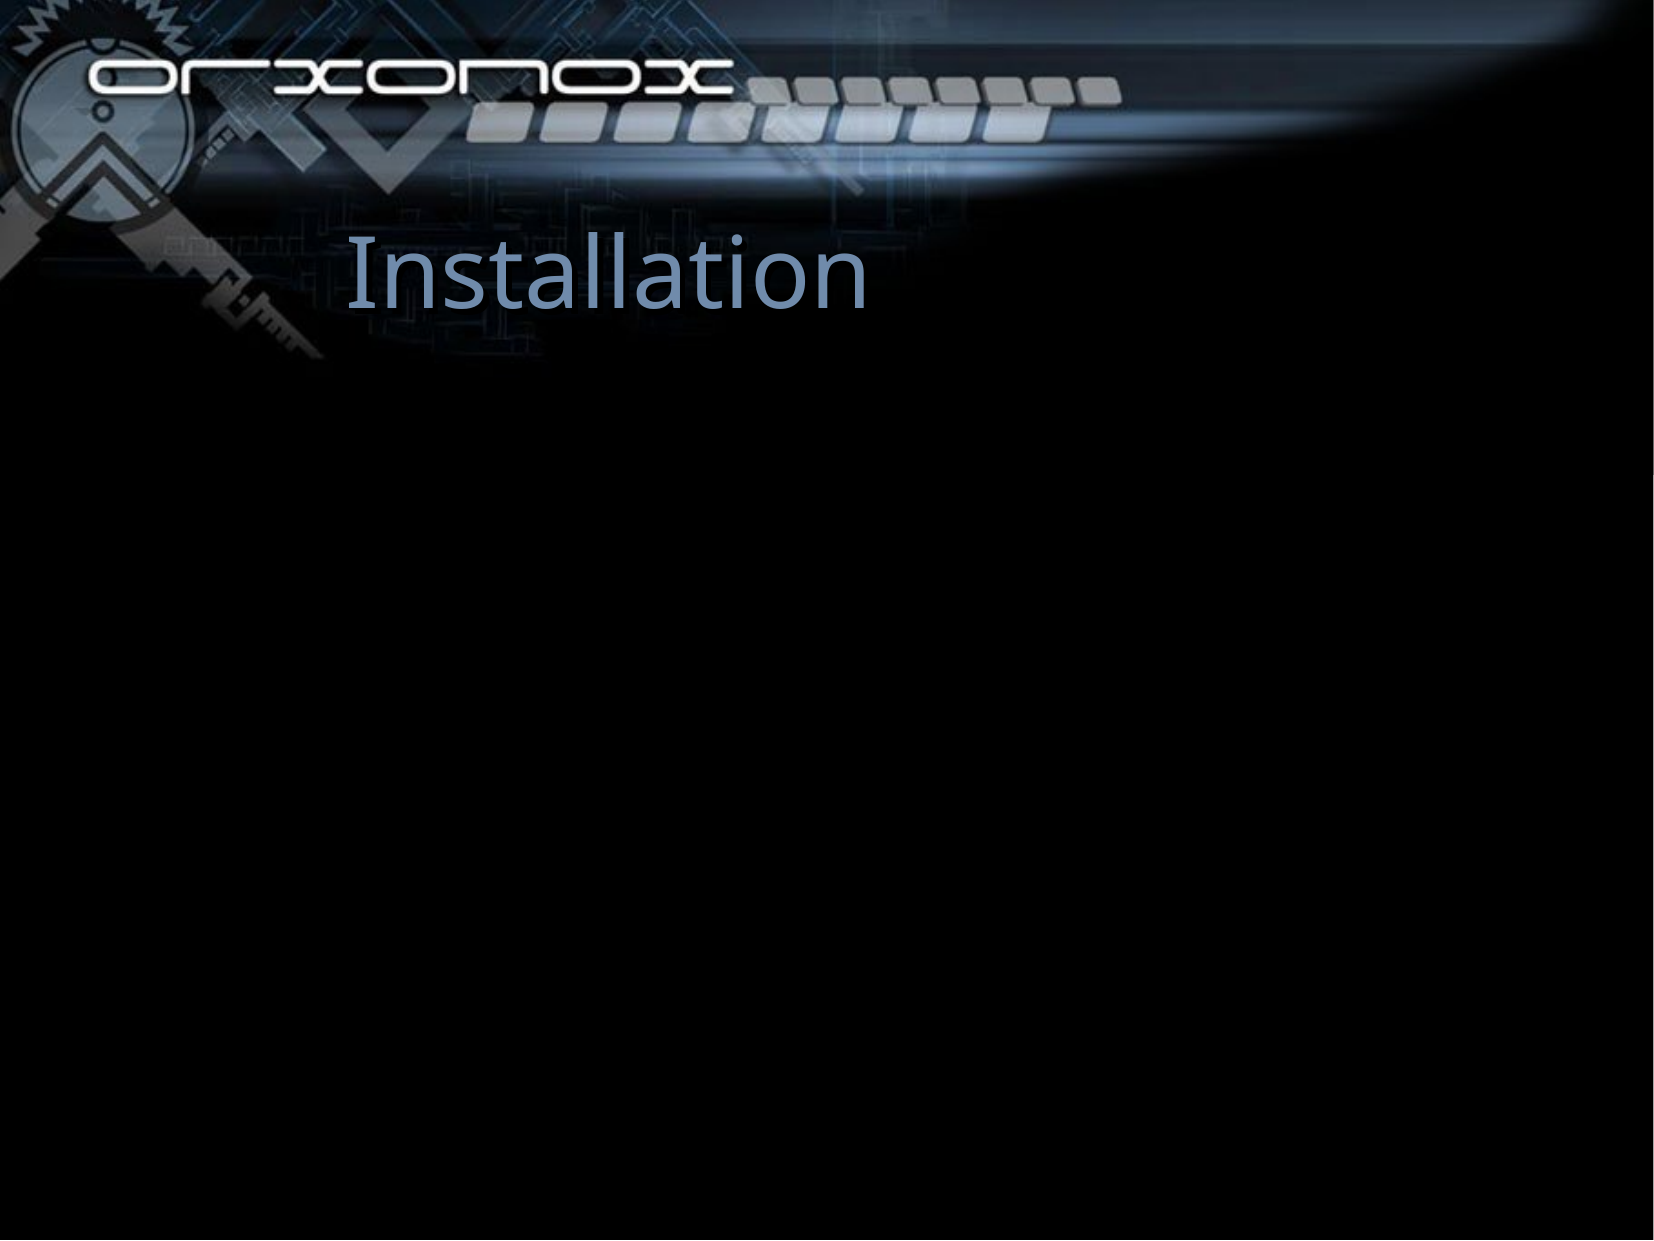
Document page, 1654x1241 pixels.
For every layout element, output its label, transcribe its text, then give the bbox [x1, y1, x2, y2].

text_box Installation [330, 194, 1306, 344]
picture [0, 0, 1654, 475]
